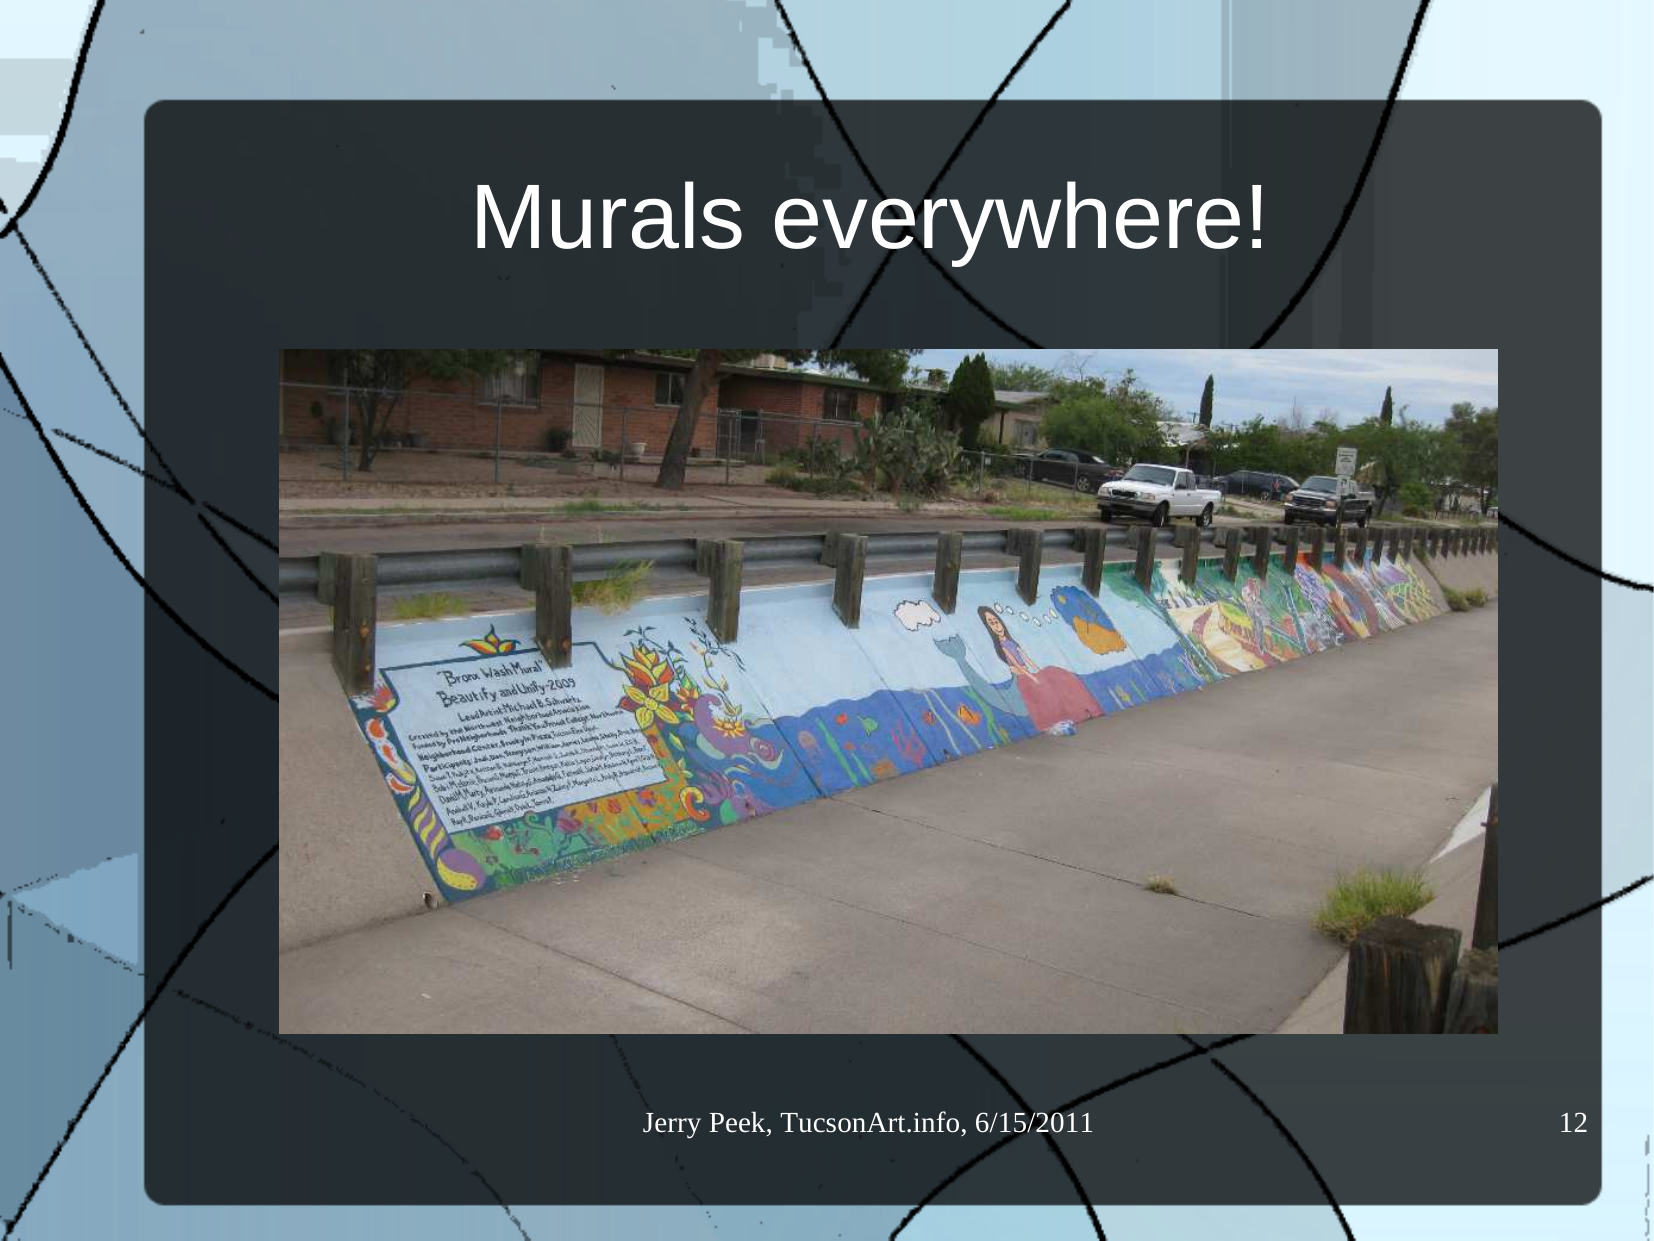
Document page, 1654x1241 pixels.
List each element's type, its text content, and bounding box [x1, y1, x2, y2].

title Murals everywhere! [159, 108, 1583, 325]
picture [0, 0, 1654, 1241]
